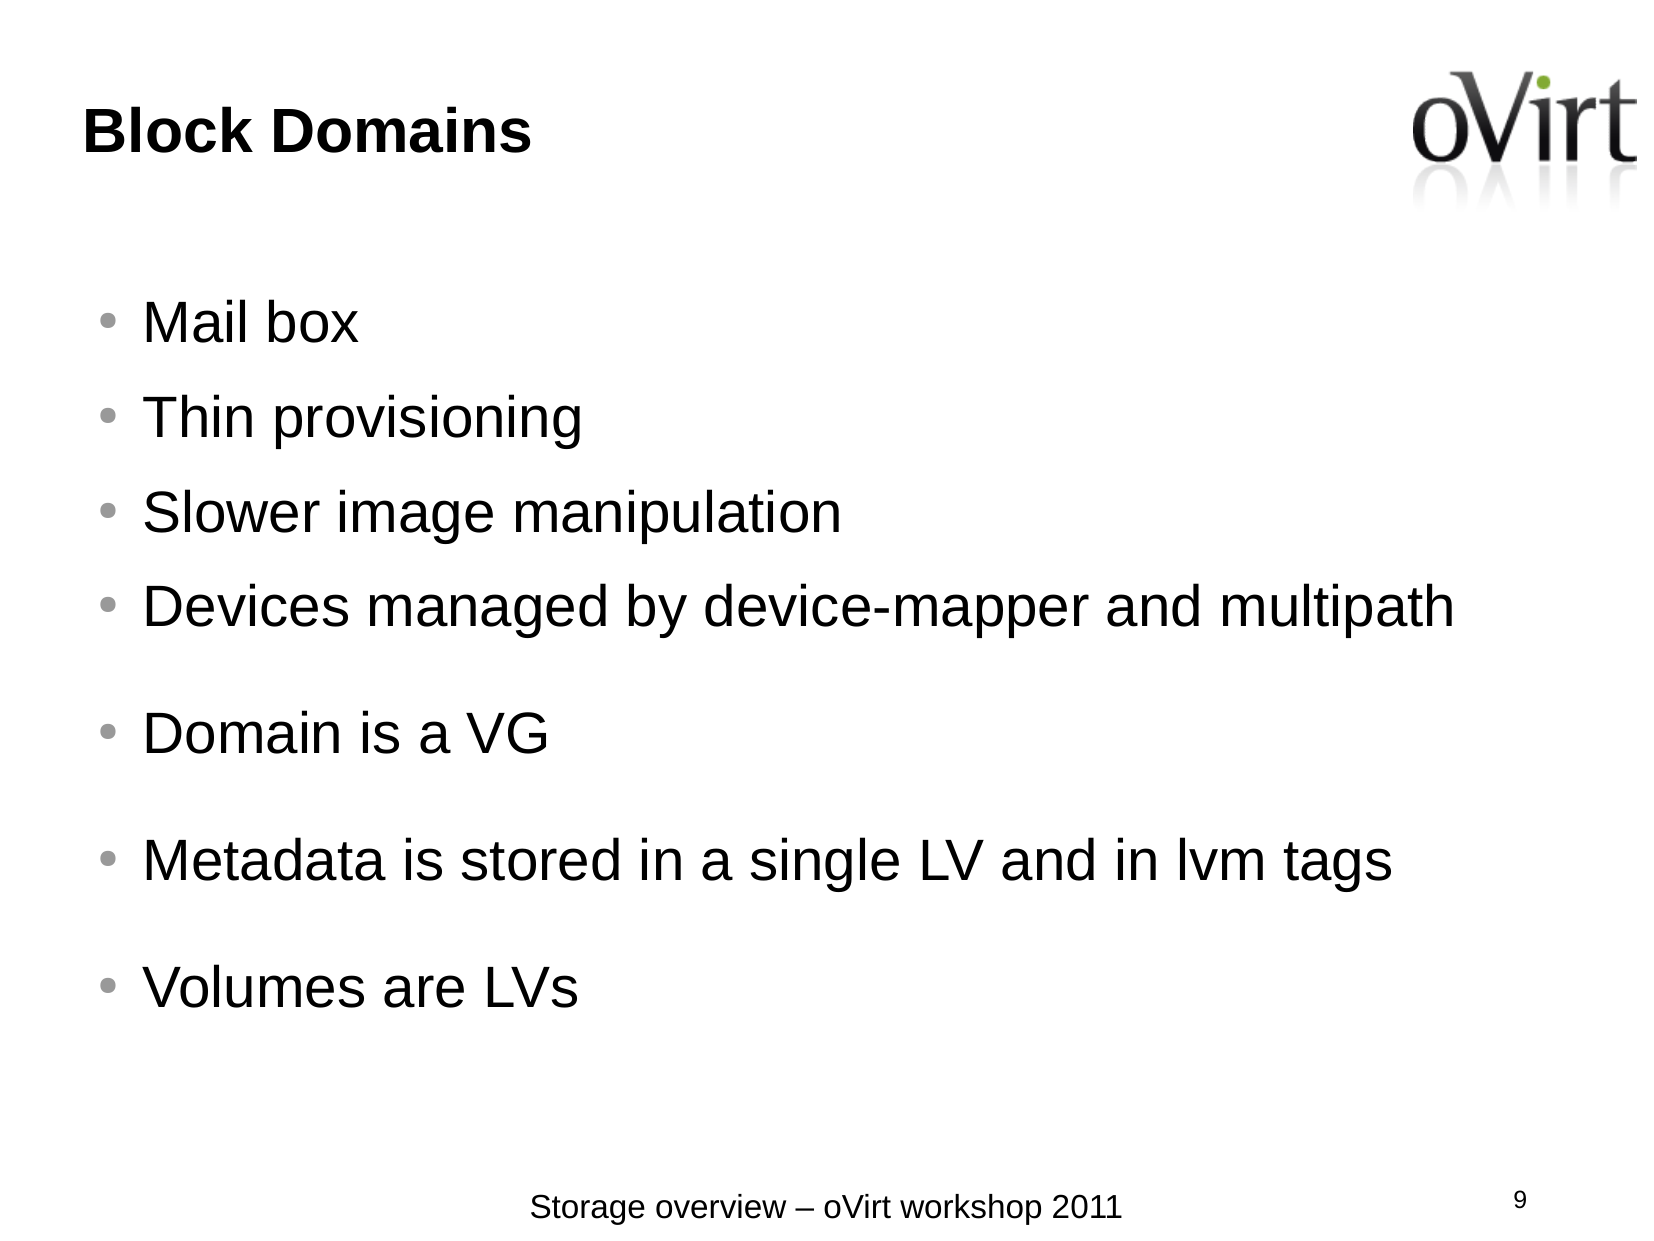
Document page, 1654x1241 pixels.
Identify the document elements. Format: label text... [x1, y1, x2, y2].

title Block Domains [82, 49, 1571, 257]
list Mail box Thin provisioning Slower image manipulation Devices managed by device-mapper and multipath Domain is a VG Metadata is stored in a single LV and in lvm tags Volumes are LVs [82, 290, 1571, 1163]
picture [1571, 63, 1637, 212]
